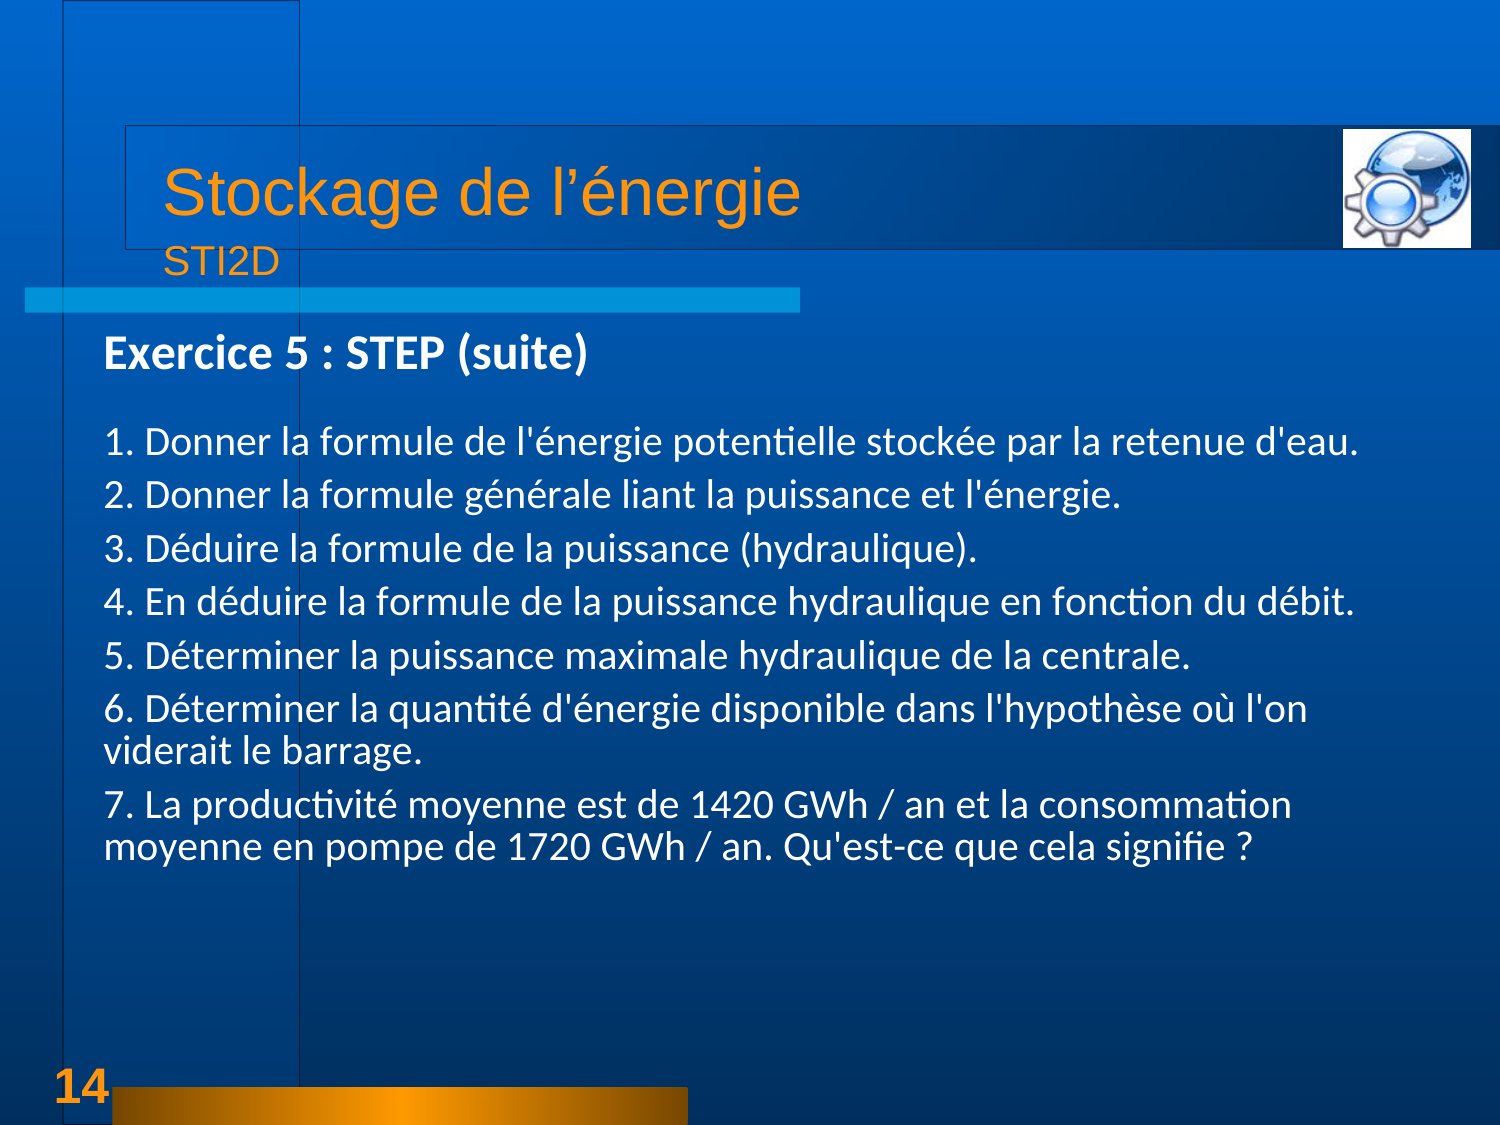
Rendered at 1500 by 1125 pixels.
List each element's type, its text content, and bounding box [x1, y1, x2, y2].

picture [1343, 129, 1471, 248]
text_box Exercice 5 : STEP (suite) 1. Donner la formule de l'énergie potentielle stockée par la retenue d'eau. 2. Donner la formule générale liant la puissance et l'énergie. 3. Déduire la formule de la puissance (hydraulique). 4. En déduire la formule de la puissance hydraulique en fonction du débit. 5. Déterminer la puissance maximale hydraulique de la centrale. 6. Déterminer la quantité d'énergie disponible dans l'hypothèse où l'on viderait le barrage. 7. La productivité moyenne est de 1420 GWh / an et la consommation moyenne en pompe de 1720 GWh / an. Qu'est-ce que cela signifie ? [88, 324, 1447, 982]
